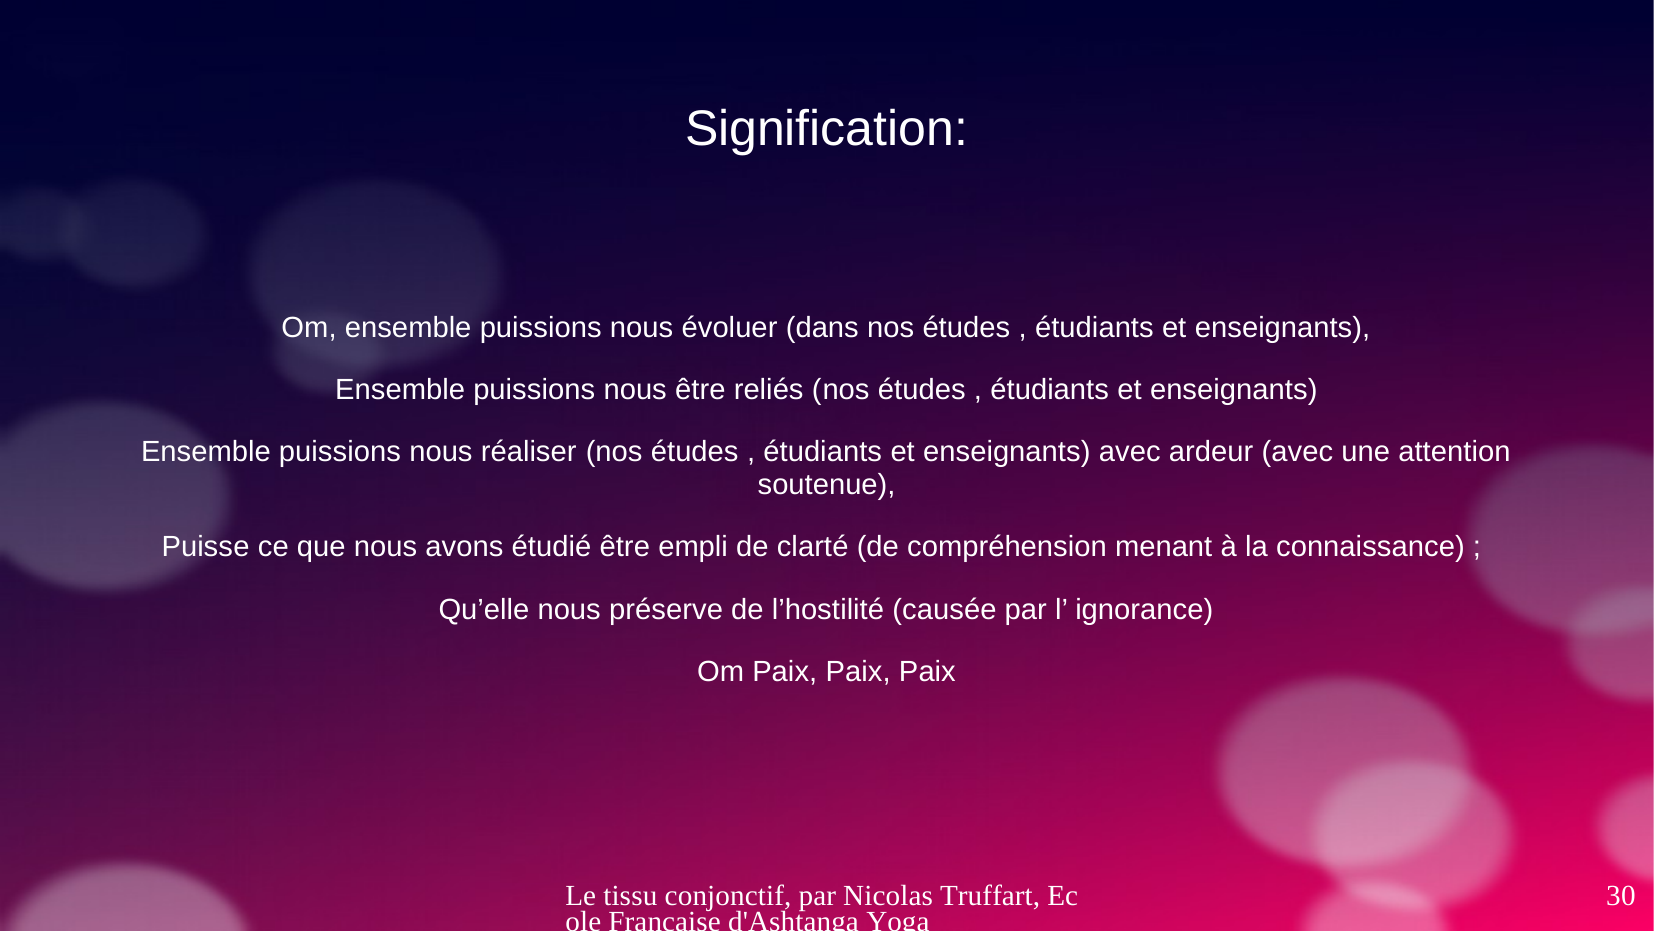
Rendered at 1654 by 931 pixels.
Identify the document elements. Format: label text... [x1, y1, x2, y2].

list Om, ensemble puissions nous évoluer (dans nos études , étudiants et enseignants), Ensemble puissions nous être reliés (nos études , étudiants et enseignants) Ensemble puissions nous réaliser (nos études , étudiants et enseignants) avec ardeur (avec une attention soutenue), Puisse ce que nous avons étudié être empli de clarté (de compréhension menant à la connaissance) ; Qu’elle nous préserve de l’hostilité (causée par l’ ignorance) Om Paix, Paix, Paix [82, 248, 1571, 824]
picture [755, 914, 761, 923]
picture [752, 924, 763, 931]
picture [732, 918, 738, 930]
title Signification: [82, 50, 1571, 206]
picture [891, 918, 898, 930]
picture [821, 919, 826, 931]
picture [848, 924, 854, 931]
picture [569, 918, 576, 930]
picture [919, 924, 925, 931]
picture [0, 0, 1654, 931]
picture [806, 924, 812, 931]
picture [652, 919, 657, 931]
picture [678, 924, 684, 931]
picture [637, 924, 643, 931]
picture [785, 919, 790, 931]
